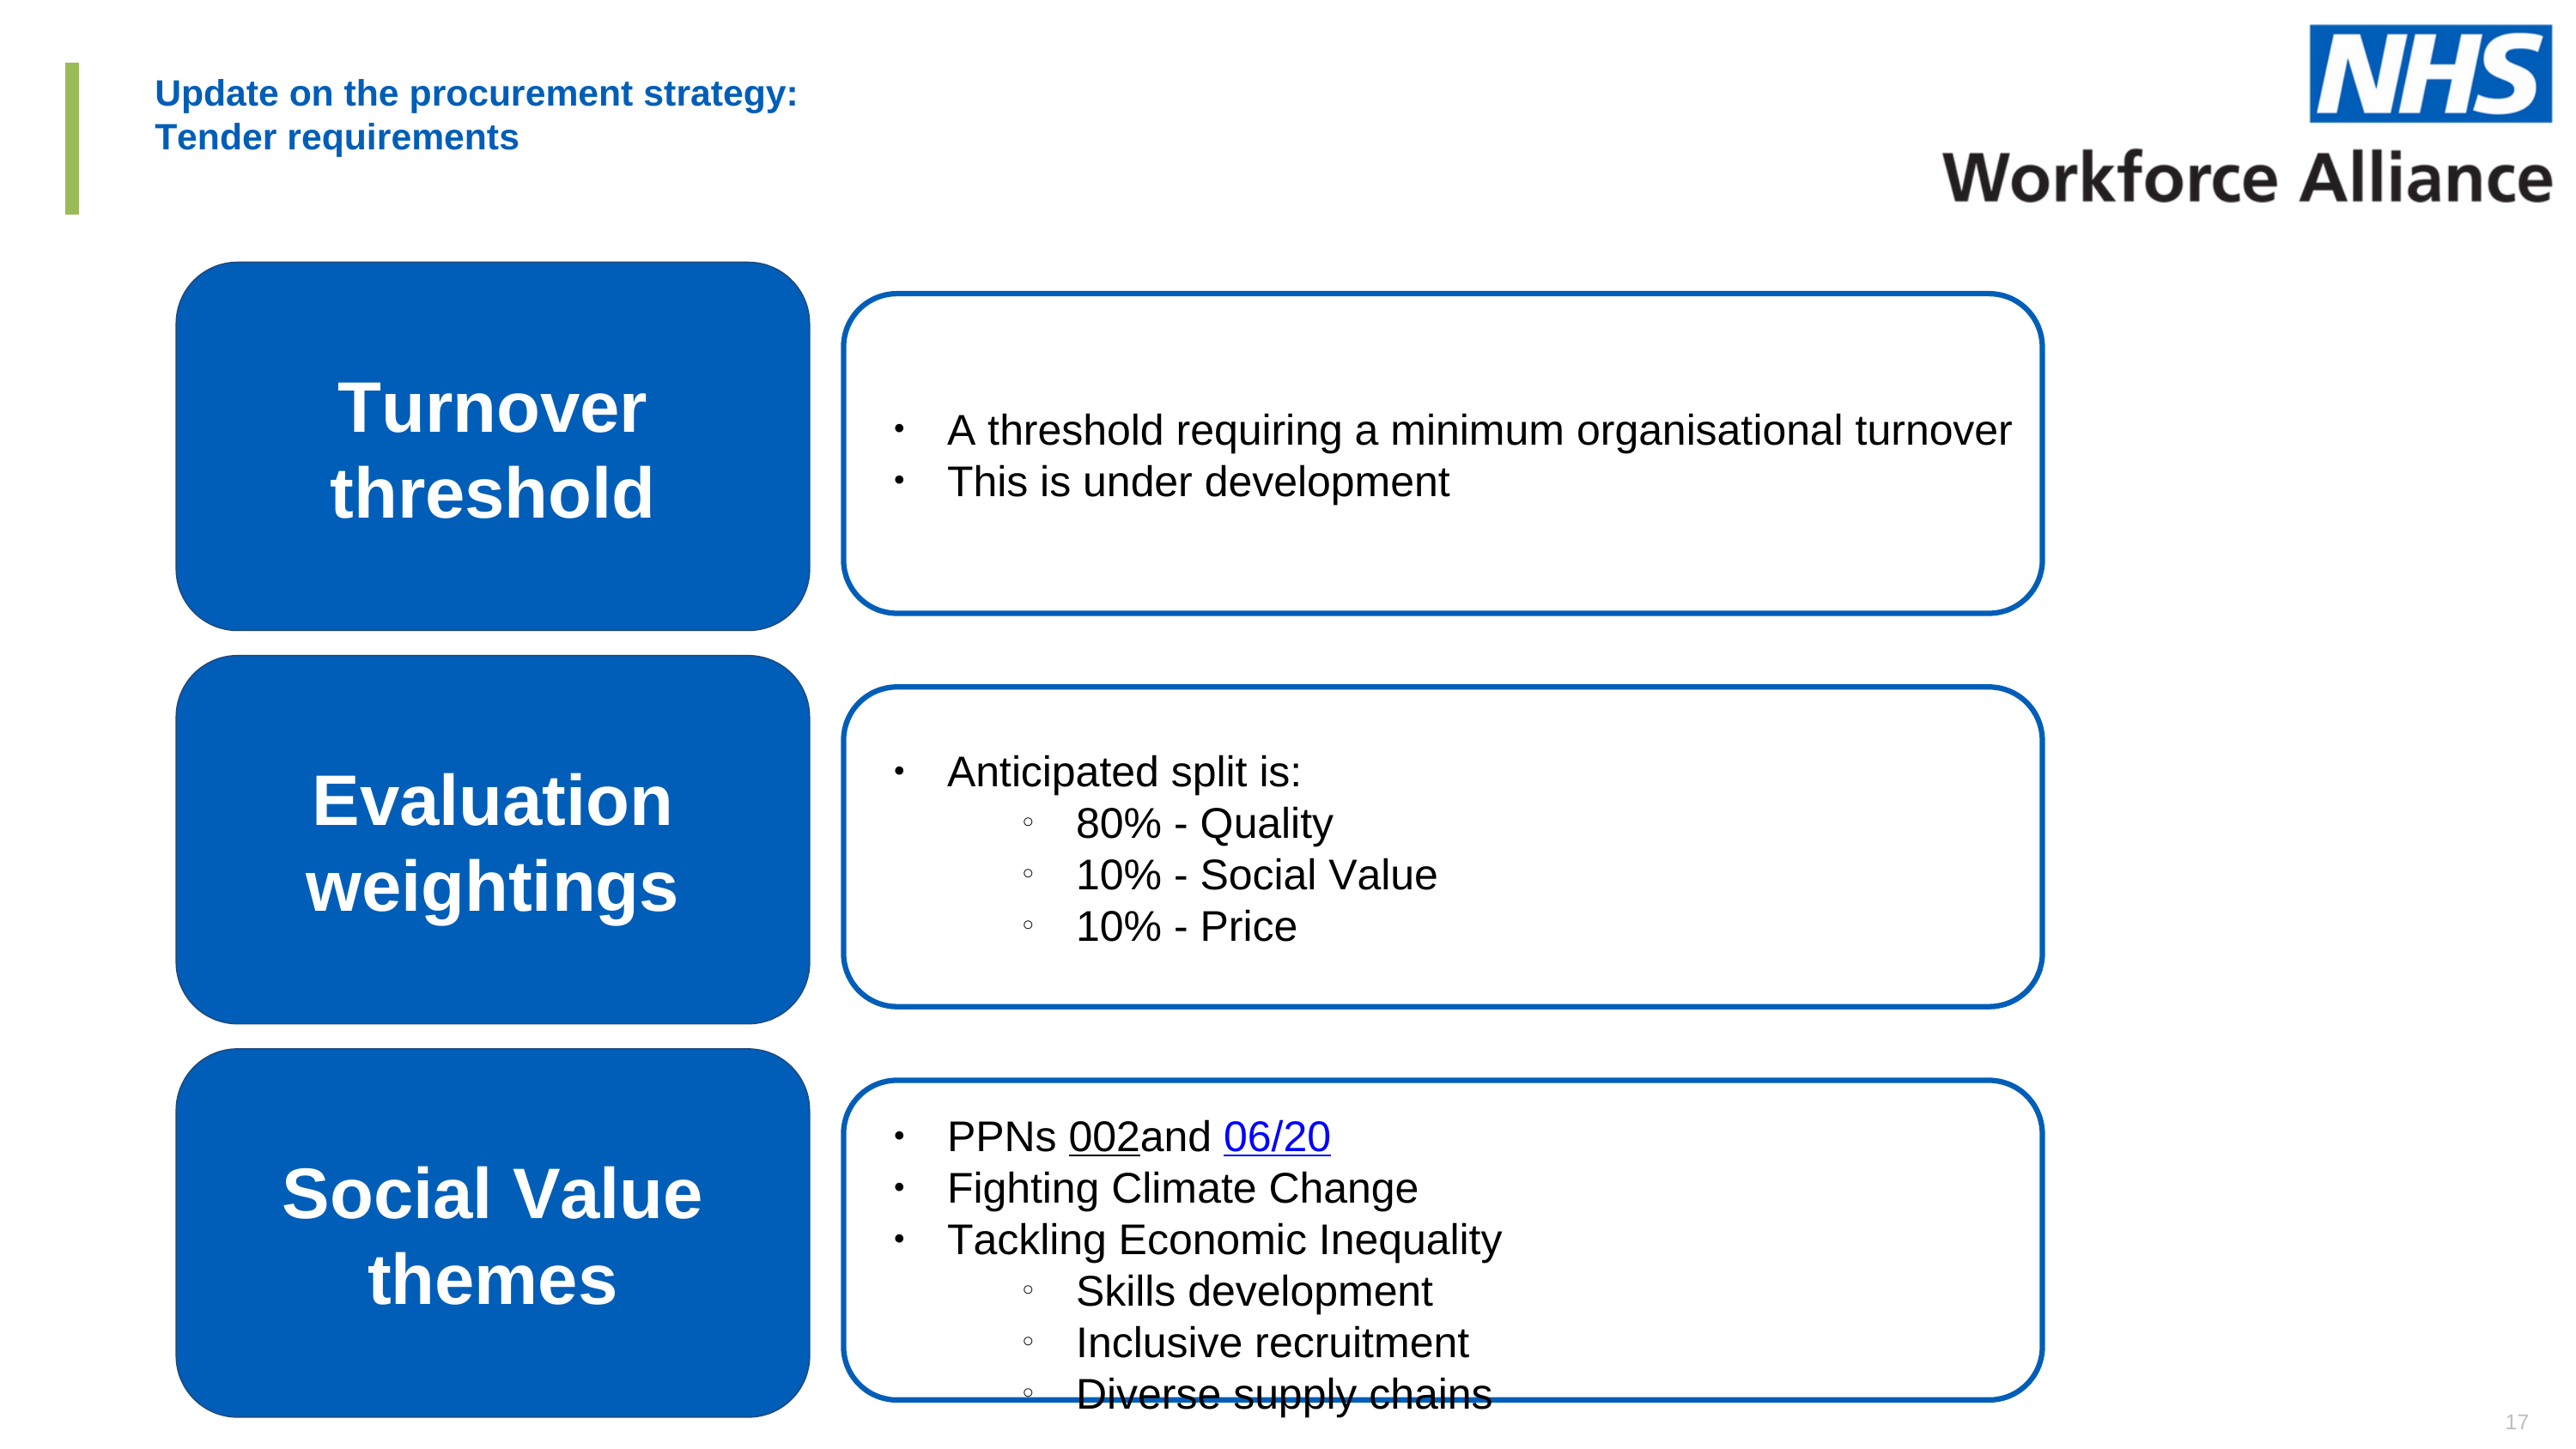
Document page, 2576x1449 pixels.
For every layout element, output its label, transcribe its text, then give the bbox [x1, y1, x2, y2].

text_box PPNs 002 and 06/20 Fighting Climate Change Tackling Economic Inequality Skills development Inclusive recruitment Diverse supply chains [843, 1080, 2043, 1400]
list Update on the procurement strategy: Tender requirements [100, 63, 1941, 164]
text_box A threshold requiring a minimum organisational turnover This is under development [843, 294, 2043, 614]
text_box Anticipated split is: 80% - Quality 10% - Social Value 10% - Price [843, 687, 2043, 1007]
text_box Turnover threshold [176, 262, 810, 631]
text_box [1941, 23, 2555, 203]
text_box Social Value themes [176, 1048, 810, 1417]
text_box Evaluation weightings [176, 655, 810, 1024]
